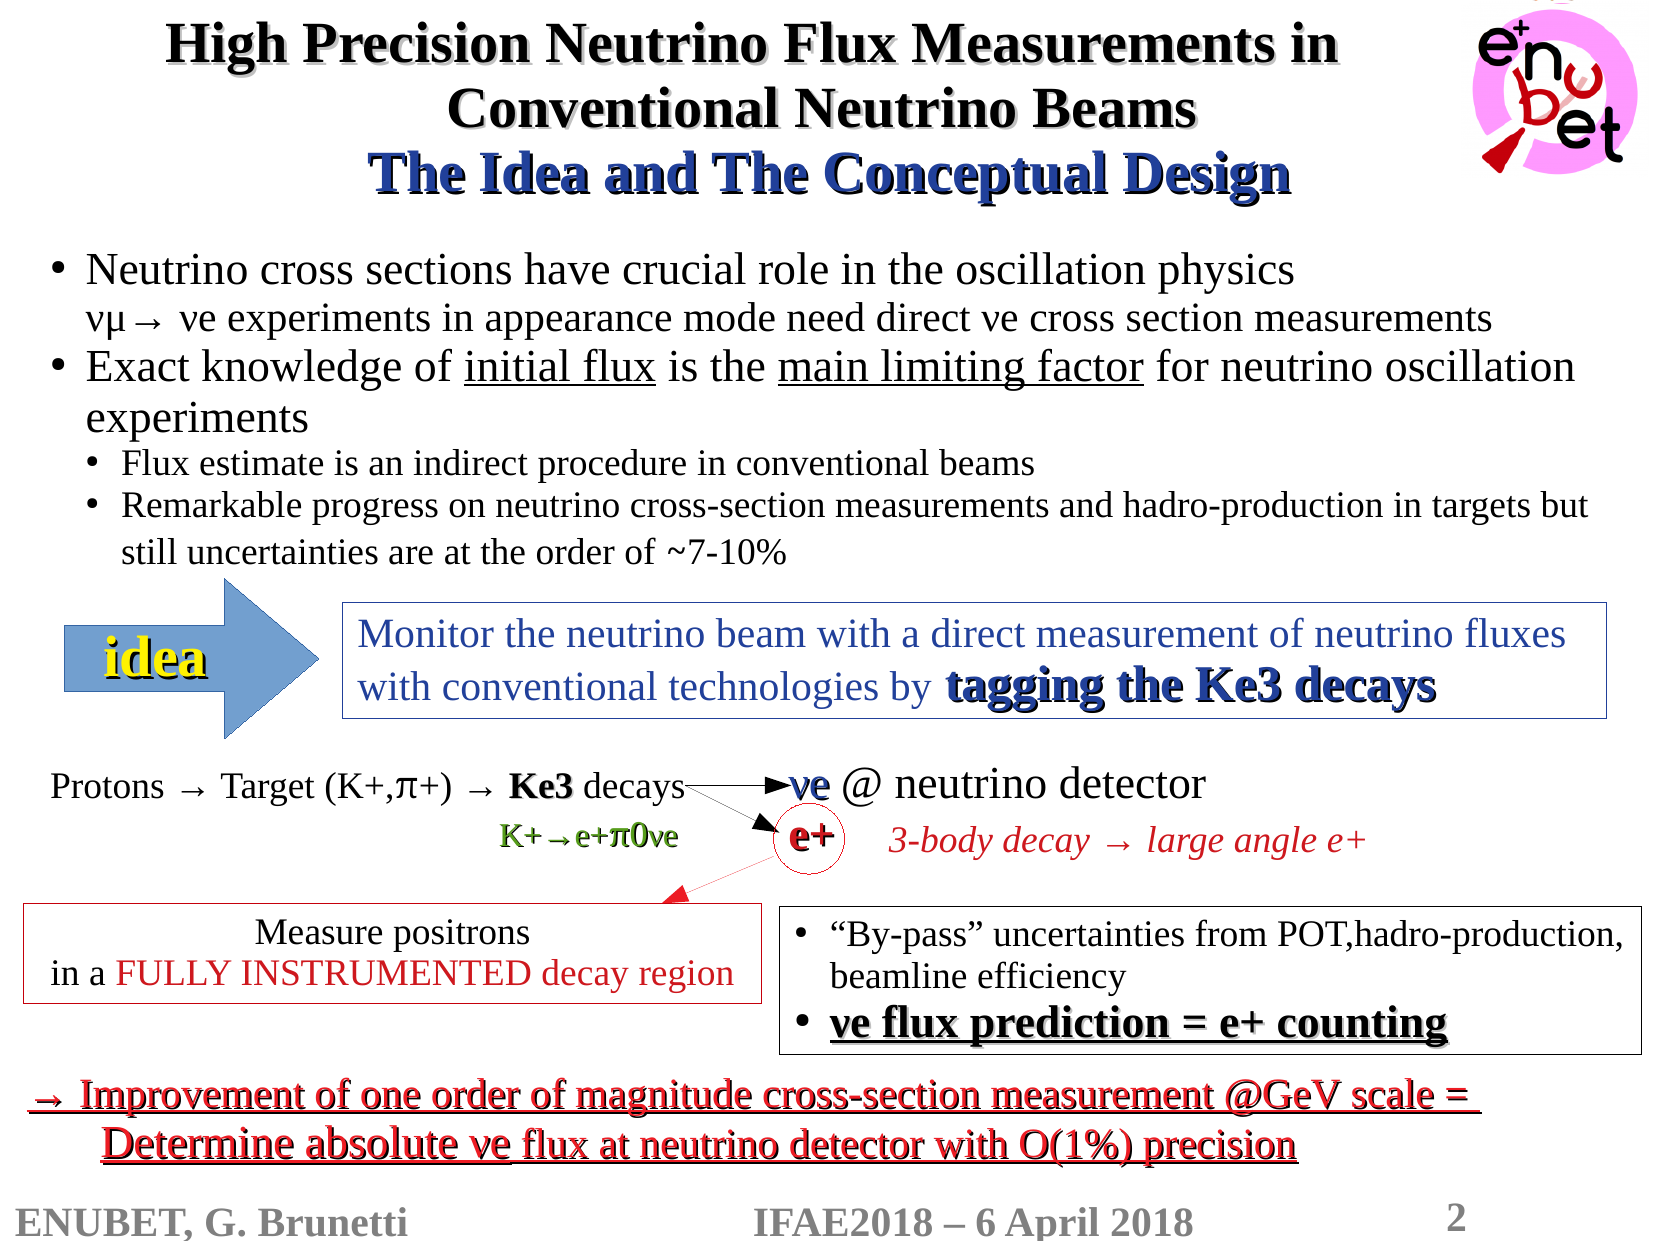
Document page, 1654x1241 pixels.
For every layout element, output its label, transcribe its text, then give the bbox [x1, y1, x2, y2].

text_box 3-body decay → large angle e+ [874, 811, 1385, 869]
text_box → Improvement of one order of magnitude cross-section measurement @GeV scale = Determine absolute νe flux at neutrino detector with O(1%) precision [11, 1062, 1653, 1175]
text_box Monitor the neutrino beam with a direct measurement of neutrino fluxes with conventional technologies by tagging the Ke3 decays [342, 602, 1607, 719]
text_box “By-pass” uncertainties from POT,hadro-production, beamline efficiency νe flux prediction = e+ counting [779, 906, 1642, 1055]
title High Precision Neutrino Flux Measurements in Conventional Neutrino Beams The Idea and The Conceptual Design [5, 10, 1653, 205]
text_box [64, 625, 88, 692]
text_box idea [88, 617, 254, 697]
text_box Protons → Target (K+,π+) → Ke3 decays νe @ neutrino detector e+ [35, 750, 1619, 916]
text_box K+→e+π0νe [484, 803, 721, 869]
picture [1461, 0, 1653, 178]
text_box Measure positrons in a FULLY INSTRUMENTED decay region [23, 903, 762, 1004]
text_box Neutrino cross sections have crucial role in the oscillation physics νμ→ νe experiments in appearance mode need direct νe cross section measurements Exact knowledge of initial flux is the main limiting factor for neutrino oscillation experiments Flux estimate is an indirect procedure in conventional beams Remarkable progress on neutrino cross-section measurements and hadro-production in targets but still uncertainties are at the order of ~7-10% [35, 236, 1619, 579]
text_box [224, 578, 319, 739]
